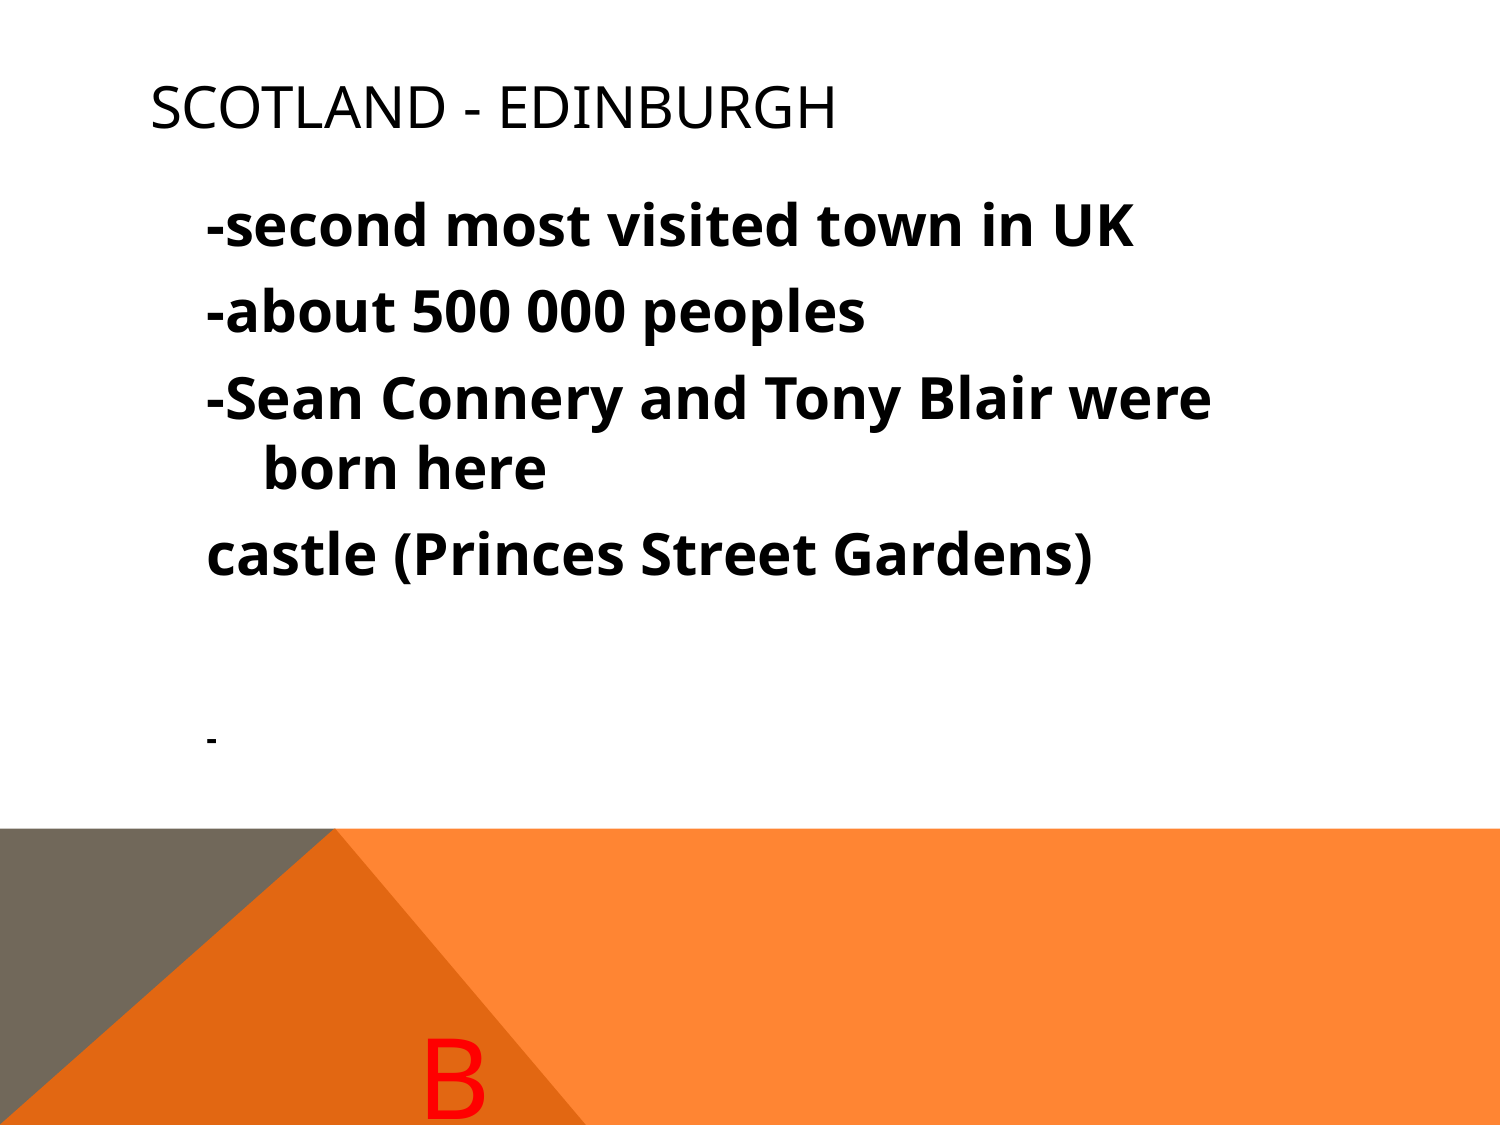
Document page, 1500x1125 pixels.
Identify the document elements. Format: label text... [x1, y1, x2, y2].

text_box B [402, 999, 769, 1125]
list -second most visited town in UK -about 500 000 peoples -Sean Connery and Tony Blair were born here castle (Princes Street Gardens) - [135, 180, 1369, 768]
title SCOTland - edinburgh [135, 60, 1369, 150]
